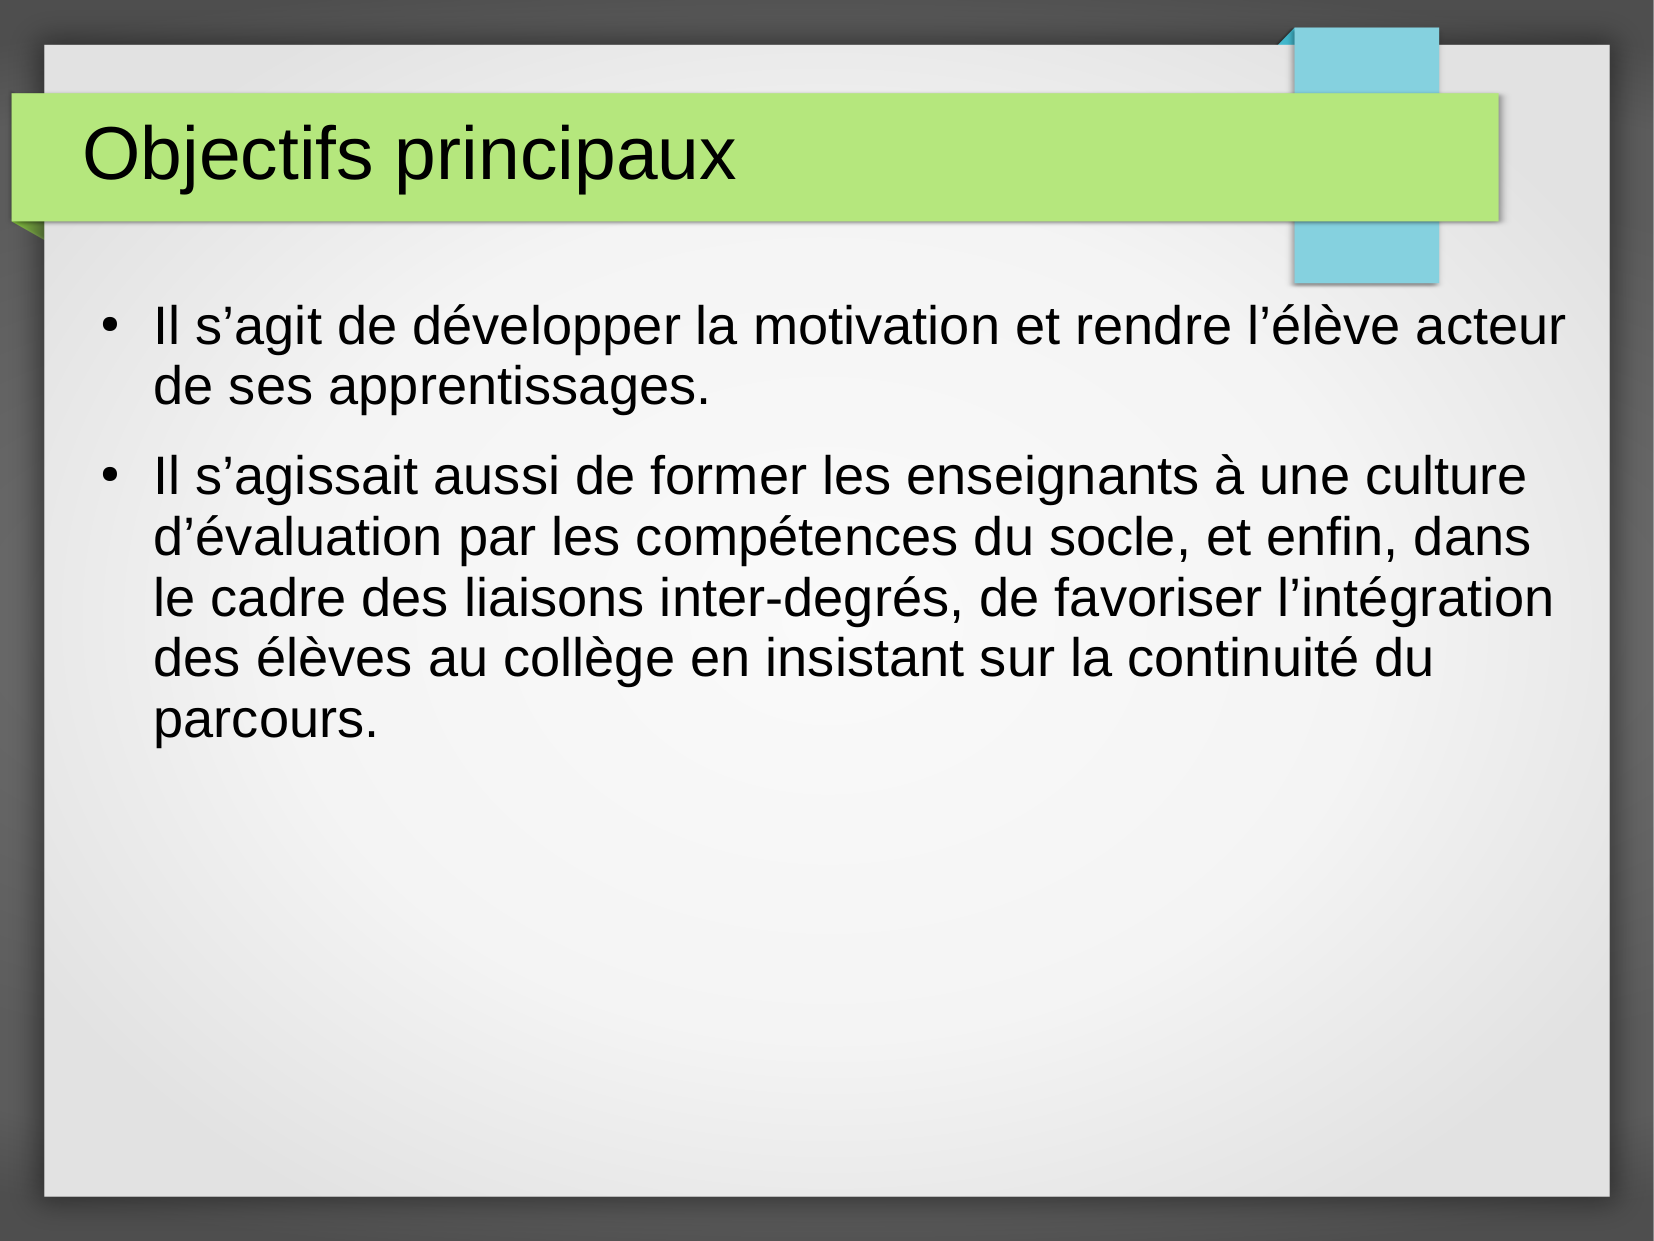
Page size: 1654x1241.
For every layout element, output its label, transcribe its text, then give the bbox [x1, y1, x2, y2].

list Il s’agit de développer la motivation et rendre l’élève acteur de ses apprentissages. Il s’agissait aussi de former les enseignants à une culture d’évaluation par les compétences du socle, et enfin, dans le cadre des liaisons inter-degrés, de favoriser l’intégration des élèves au collège en insistant sur la continuité du parcours. [82, 295, 1571, 1015]
title Objectifs principaux [82, 94, 1264, 213]
picture [0, 0, 1654, 1241]
